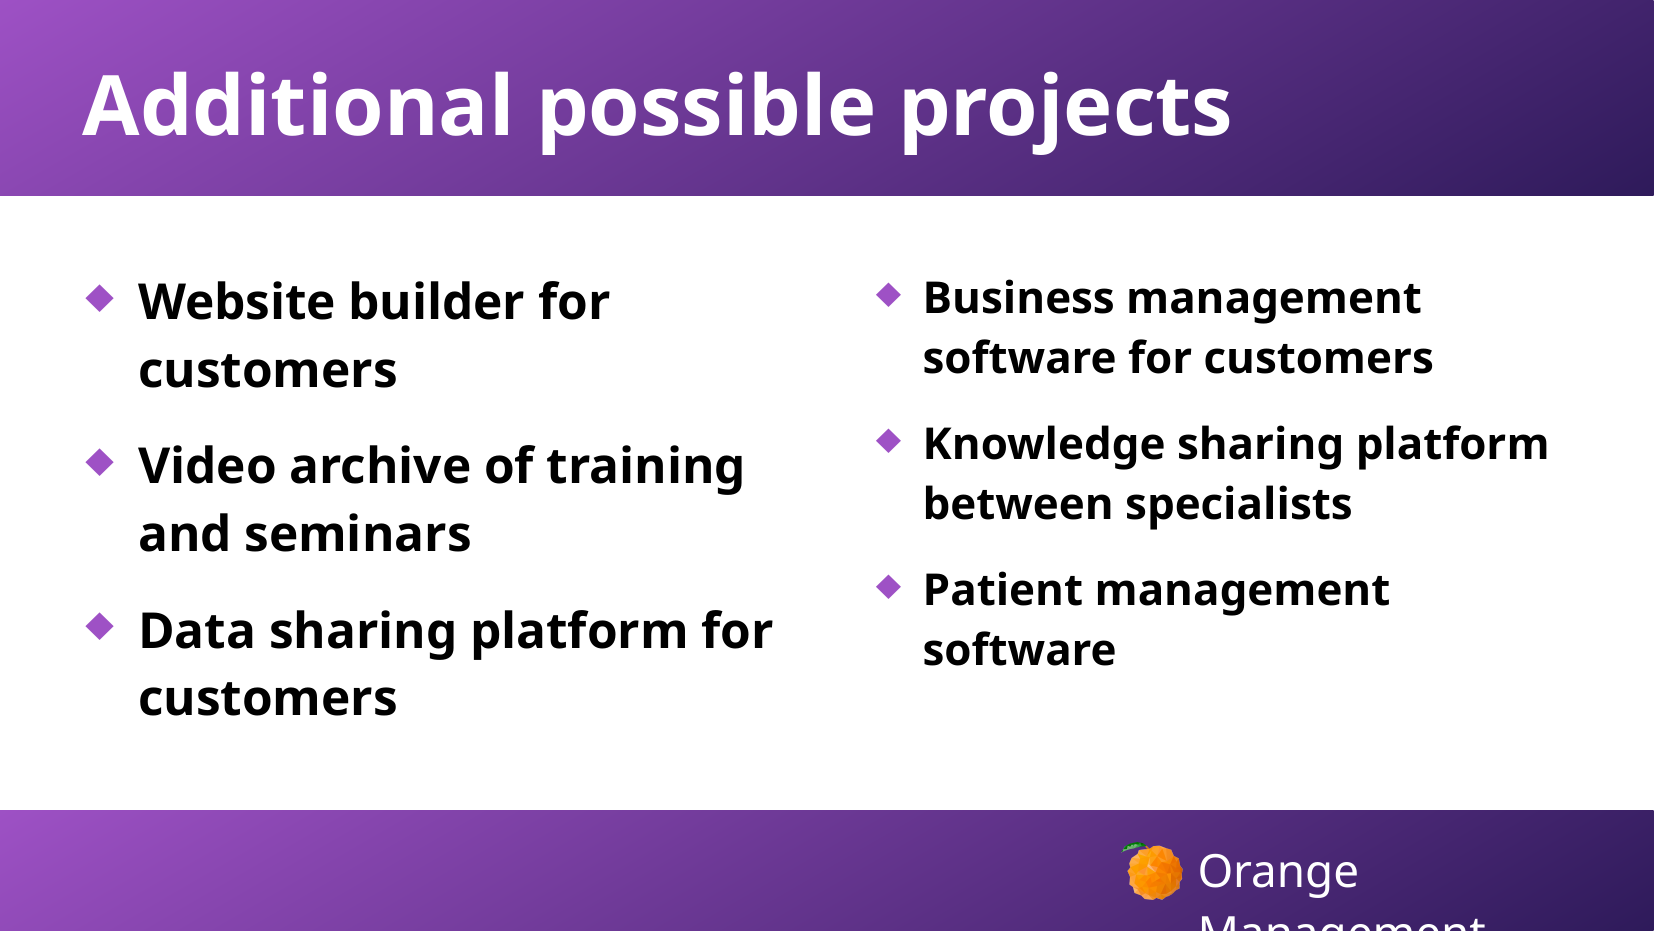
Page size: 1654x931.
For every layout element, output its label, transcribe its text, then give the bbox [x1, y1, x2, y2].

text_box [1423, 927, 1434, 931]
text_box [1396, 927, 1407, 931]
text_box [0, 810, 1654, 931]
text_box Orange Management [1182, 830, 1648, 907]
text_box [0, 0, 1654, 196]
picture [1121, 842, 1182, 901]
text_box [1355, 927, 1366, 931]
title Additional possible projects [82, 25, 1571, 181]
text_box [1381, 927, 1391, 931]
text_box [1205, 921, 1209, 931]
list Website builder for customers Video archive of training and seminars Data sharing platform for customers [68, 266, 796, 736]
text_box [1273, 927, 1284, 931]
text_box [1326, 927, 1337, 931]
text_box [1450, 927, 1461, 931]
list Business management software for customers Knowledge sharing platform between specialists Patient management software [860, 266, 1561, 736]
